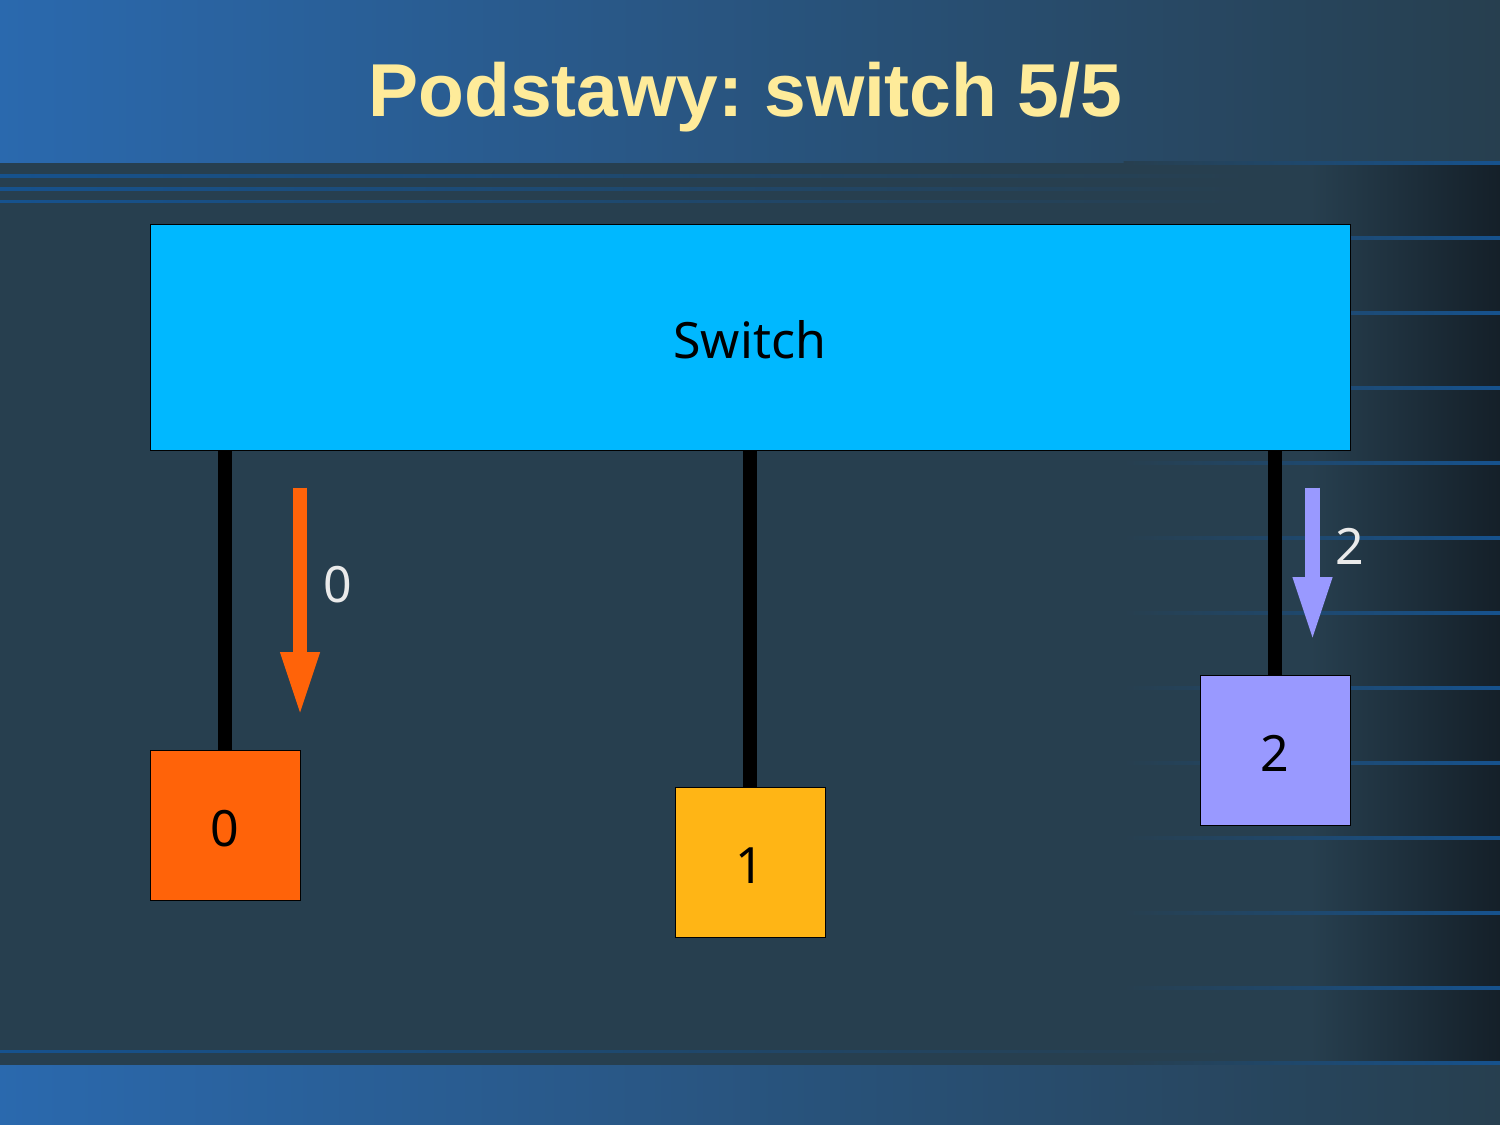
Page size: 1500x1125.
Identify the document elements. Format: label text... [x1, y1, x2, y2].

text_box Switch [150, 224, 1351, 451]
text_box 0 [150, 750, 301, 901]
text_box 0 [300, 487, 376, 676]
title Podstawy: switch 5/5 [83, 24, 1409, 151]
text_box 2 [1312, 487, 1388, 601]
text_box 2 [1200, 675, 1351, 826]
text_box 1 [675, 787, 826, 938]
